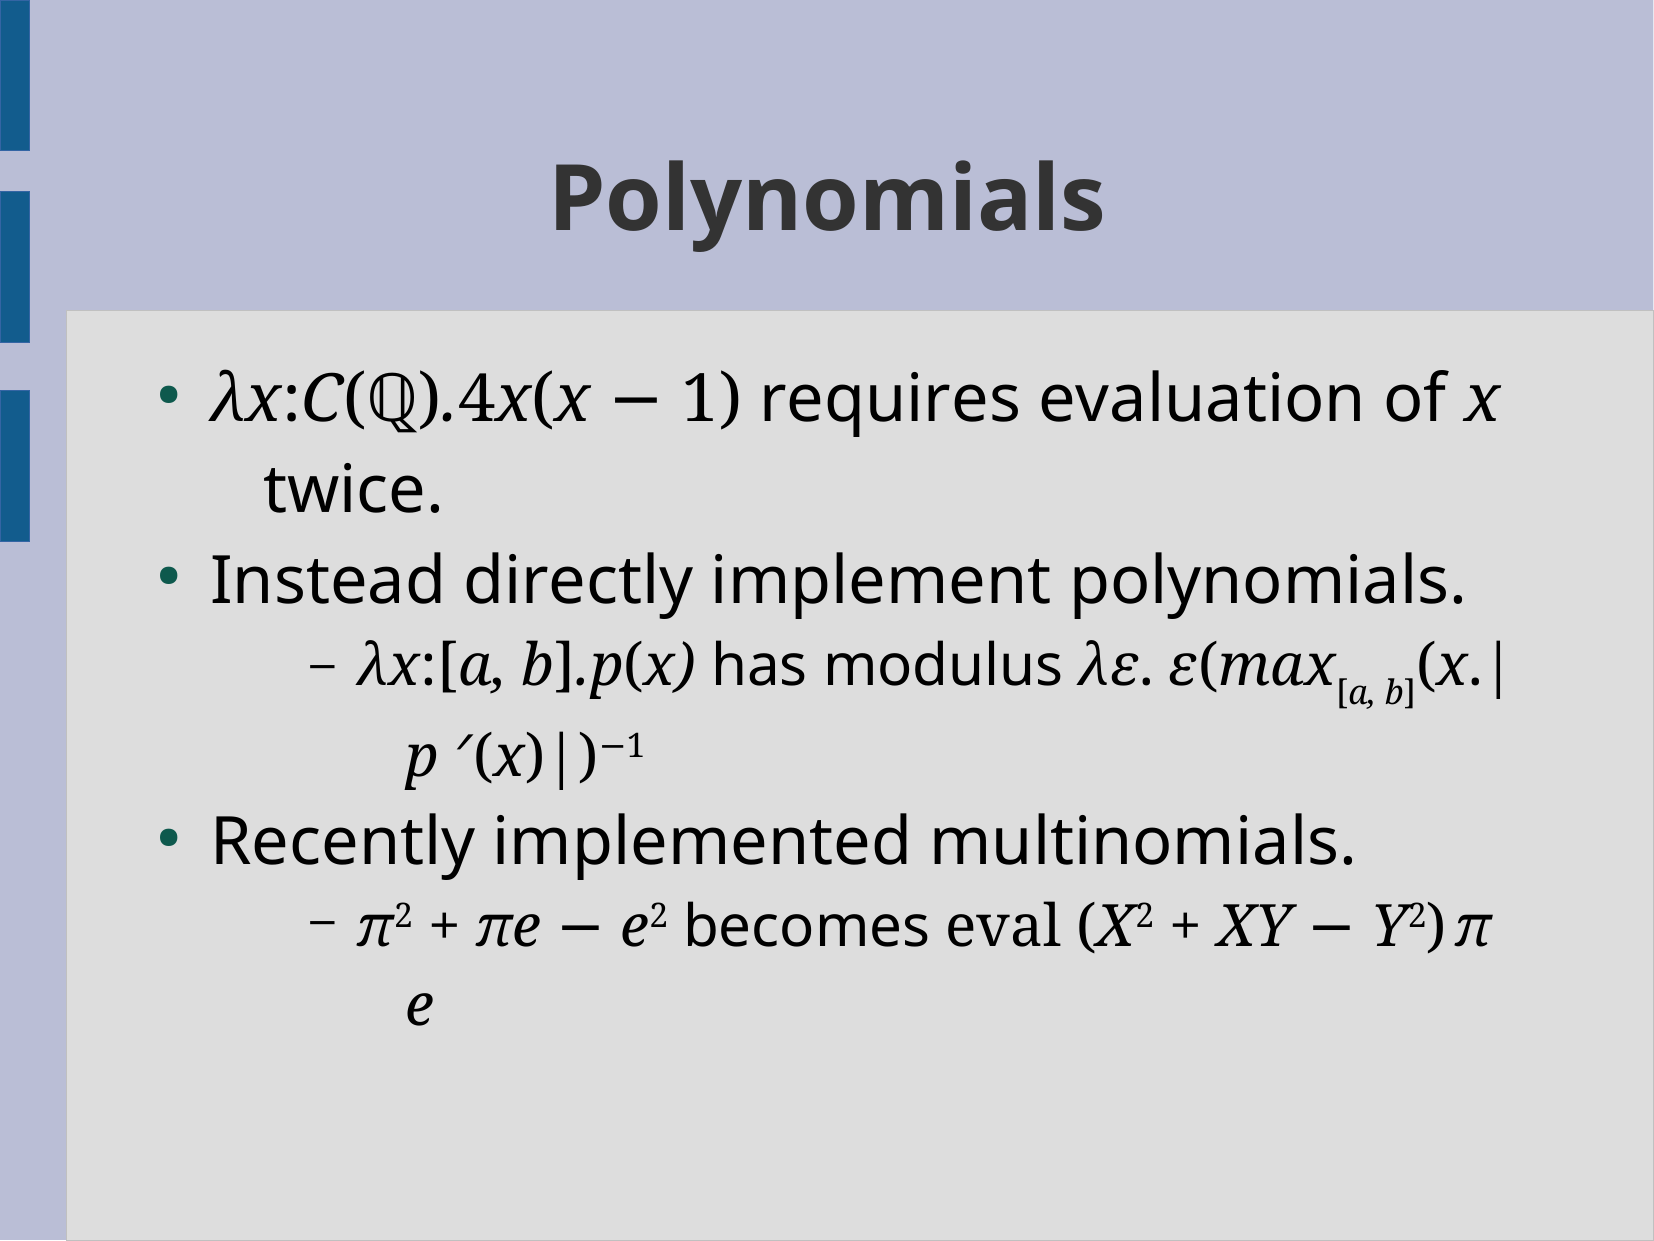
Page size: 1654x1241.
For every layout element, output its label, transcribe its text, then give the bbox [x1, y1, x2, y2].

list λx:C(ℚ).4x(x − 1) requires evaluation of x twice. Instead directly implement polynomials. λx:[a, b].p(x) has modulus λε. ε(max[a, b](x.|p′(x)|)−1 Recently implemented multinomials. π2 + πe − e2 becomes eval (X2 + XY − Y2) π e [121, 350, 1534, 1132]
title Polynomials [121, 91, 1534, 299]
